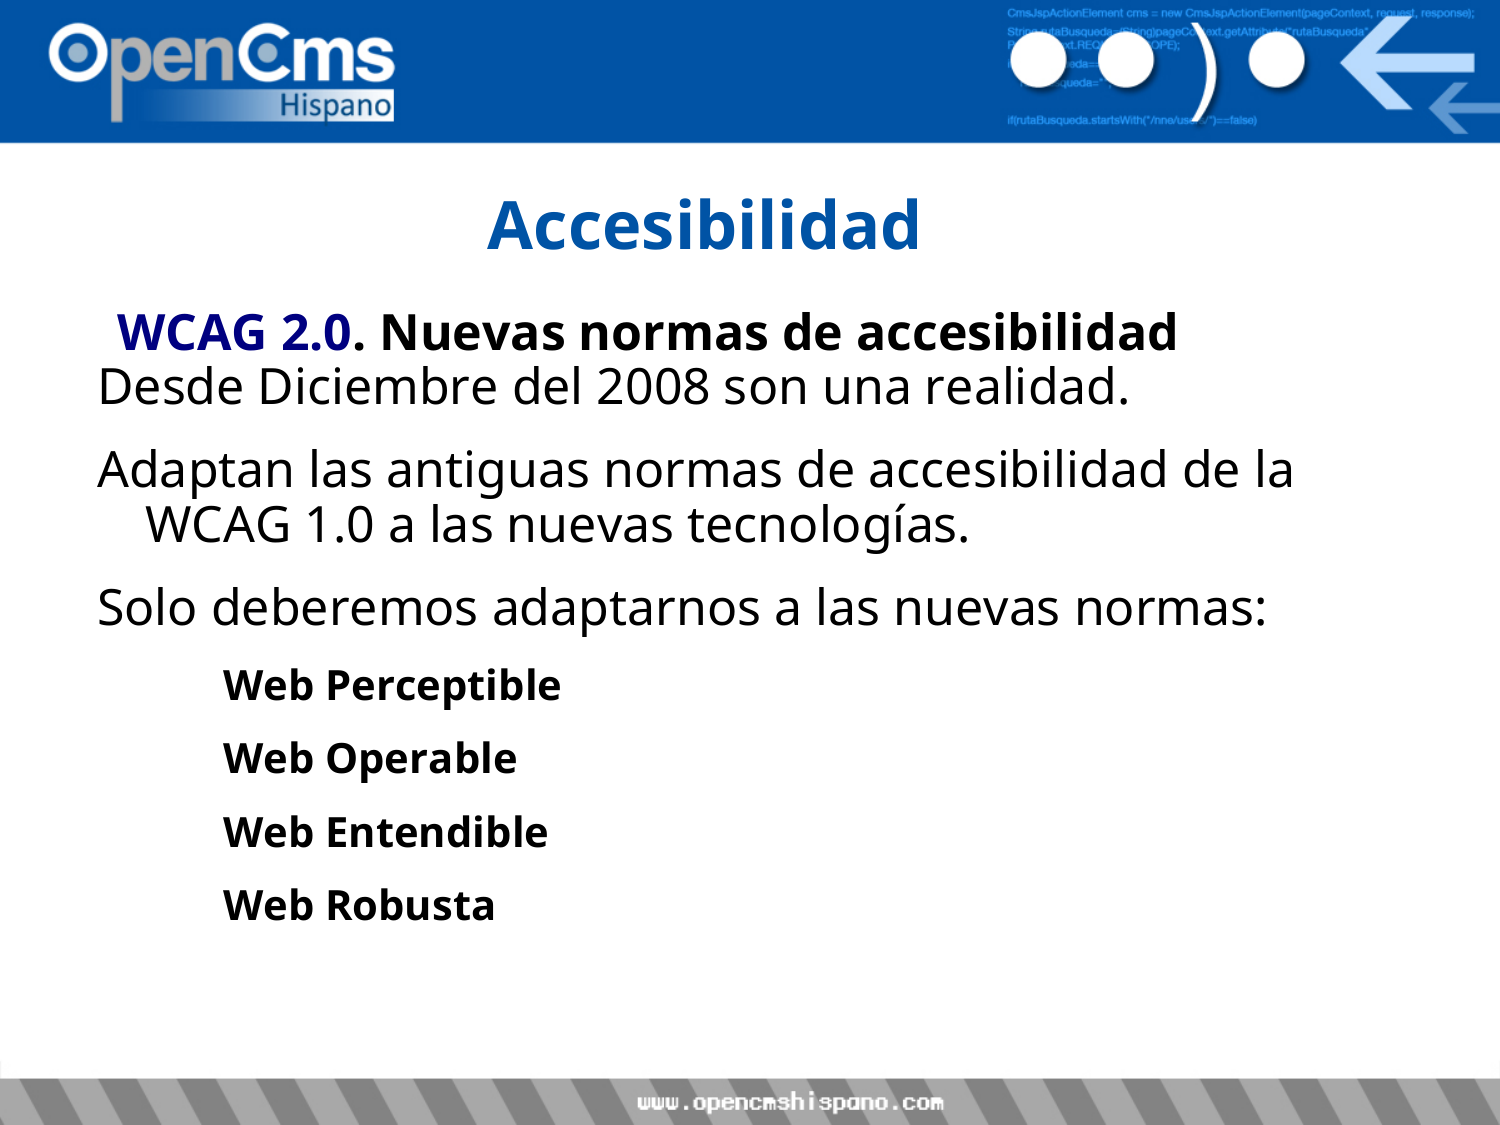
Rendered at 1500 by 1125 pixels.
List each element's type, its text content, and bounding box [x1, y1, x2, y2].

text_box WCAG 2.0. Nuevas normas de accesibilidad Desde Diciembre del 2008 son una realidad. Adaptan las antiguas normas de accesibilidad de la WCAG 1.0 a las nuevas tecnologías. Solo deberemos adaptarnos a las nuevas normas: Web Perceptible Web Operable Web Entendible Web Robusta [81, 299, 1338, 409]
text_box Accesibilidad [82, 140, 1329, 299]
picture [0, 0, 1500, 1125]
